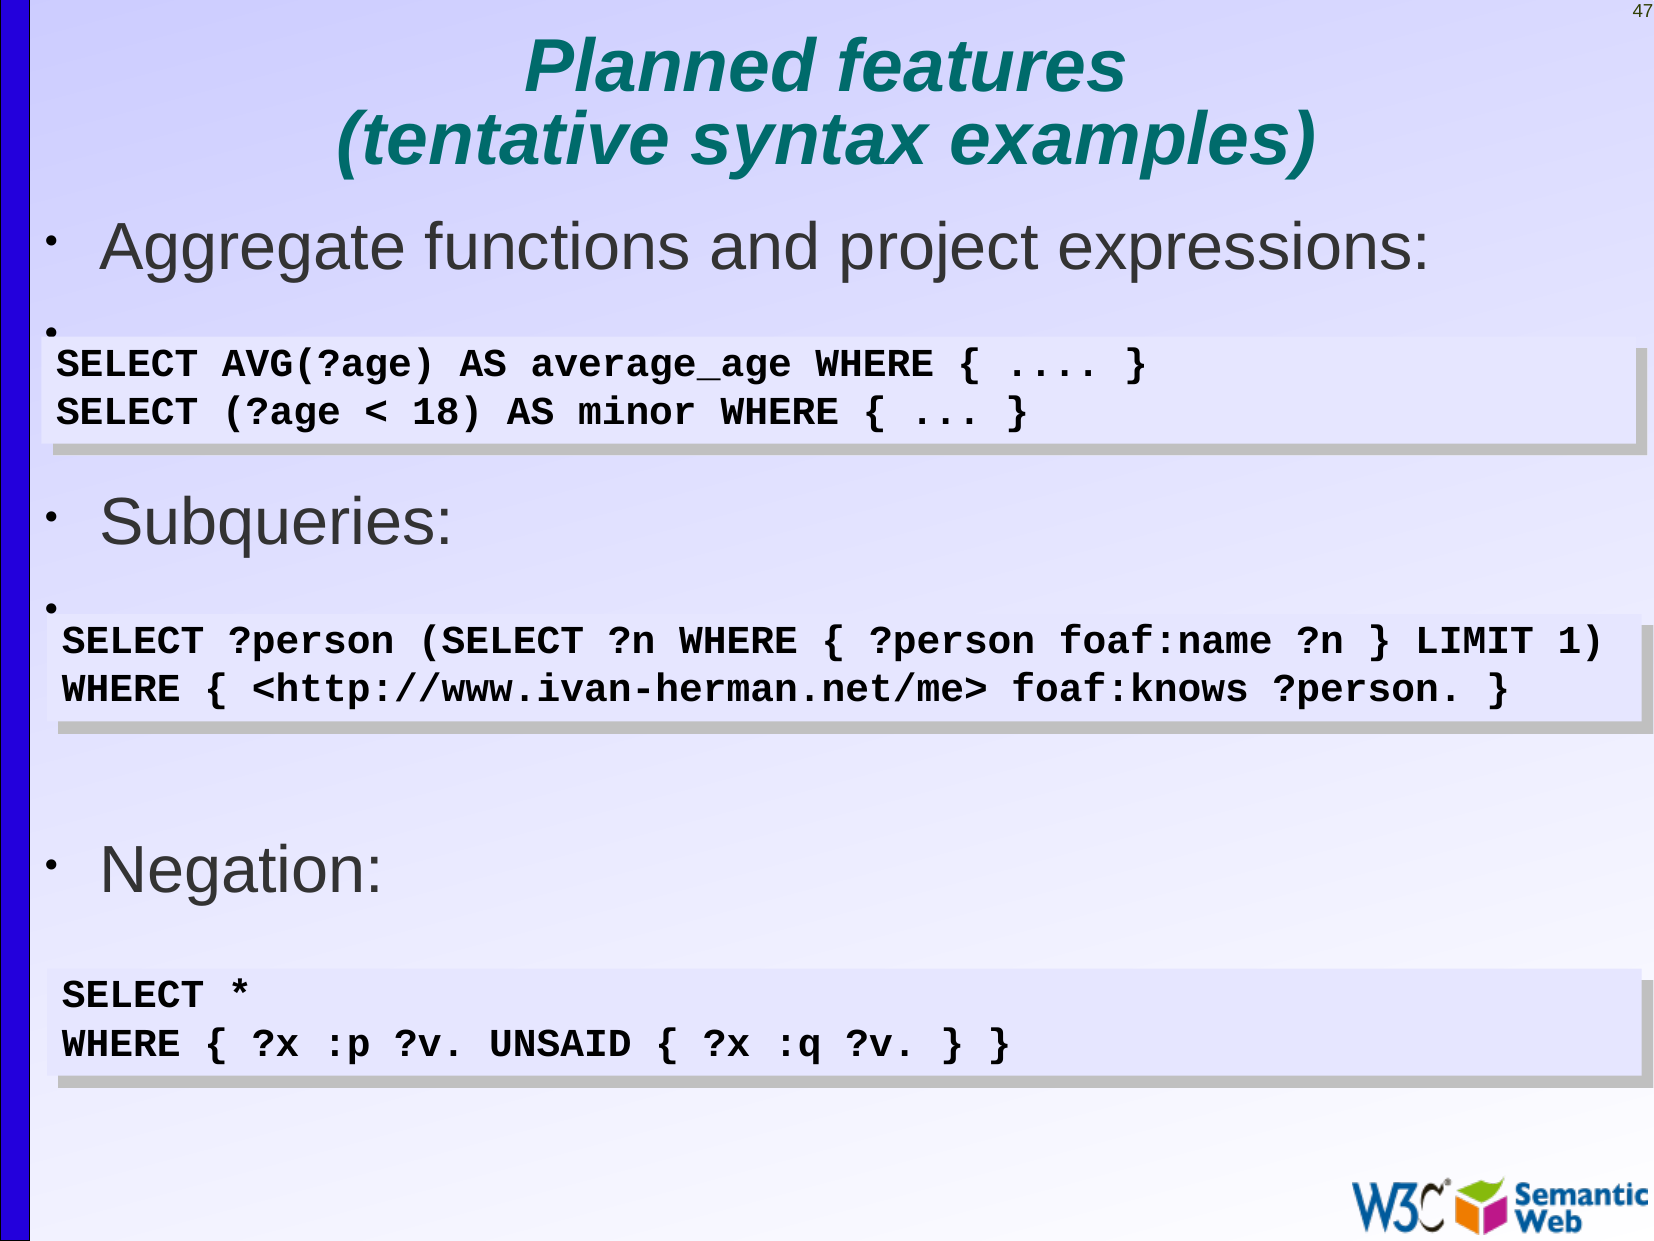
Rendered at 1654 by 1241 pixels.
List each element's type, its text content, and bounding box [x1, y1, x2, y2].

text_box SELECT ?person (SELECT ?n WHERE { ?person foaf:name ?n } LIMIT 1) WHERE { <http://www.ivan-herman.net/me> foaf:knows ?person. } [47, 614, 1642, 722]
title Planned features (tentative syntax examples) [0, 0, 1654, 210]
list Aggregate functions and project expressions: Subqueries: Negation: [29, 212, 1624, 1184]
picture [1352, 1175, 1648, 1235]
text_box SELECT AVG(?age) AS average_age WHERE { .... } SELECT (?age < 18) AS minor WHERE { ... } [41, 336, 1636, 444]
text_box SELECT * WHERE { ?x :p ?v. UNSAID { ?x :q ?v. } } [47, 968, 1642, 1076]
